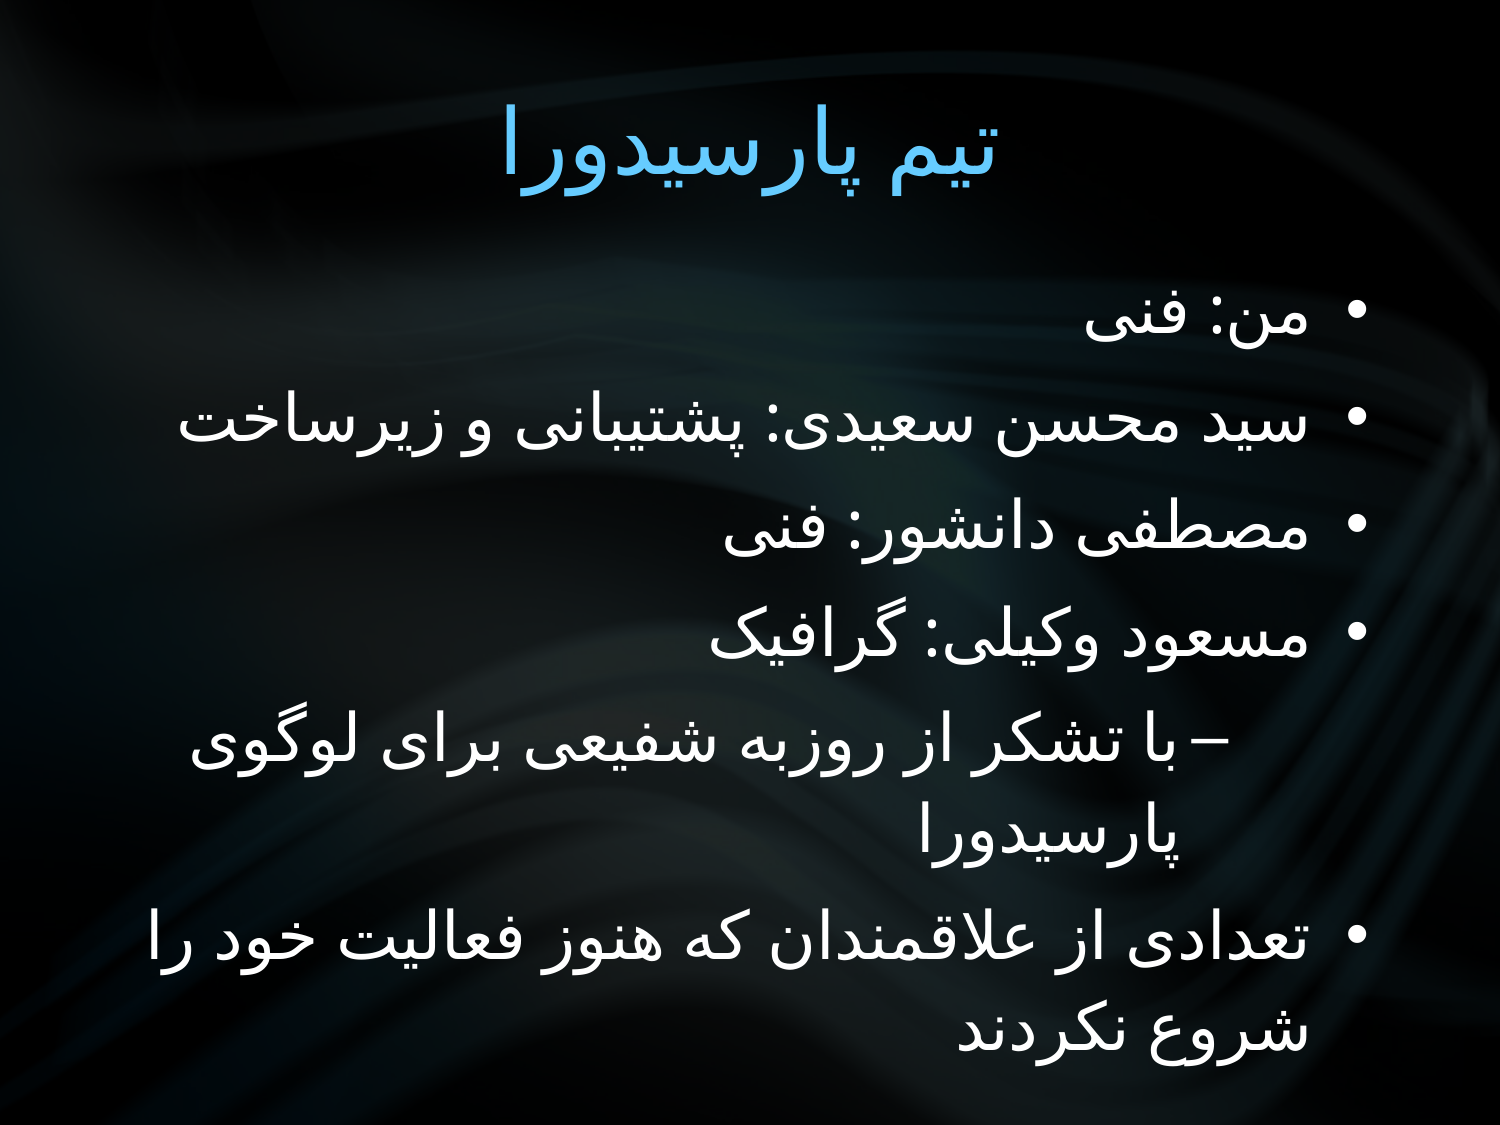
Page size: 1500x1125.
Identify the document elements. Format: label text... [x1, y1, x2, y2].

list من: فنی سید محسن سعیدی: پشتیبانی و زیرساخت مصطفی دانشور: فنی مسعود وکیلی: گرافیک با تشکر از روزبه شفیعی برای لوگوی پارسیدورا تعدادی از علاقمندان که هنوز فعالیت خود را شروع نکردند [75, 262, 1426, 878]
title تیم پارسیدورا [75, 45, 1426, 233]
